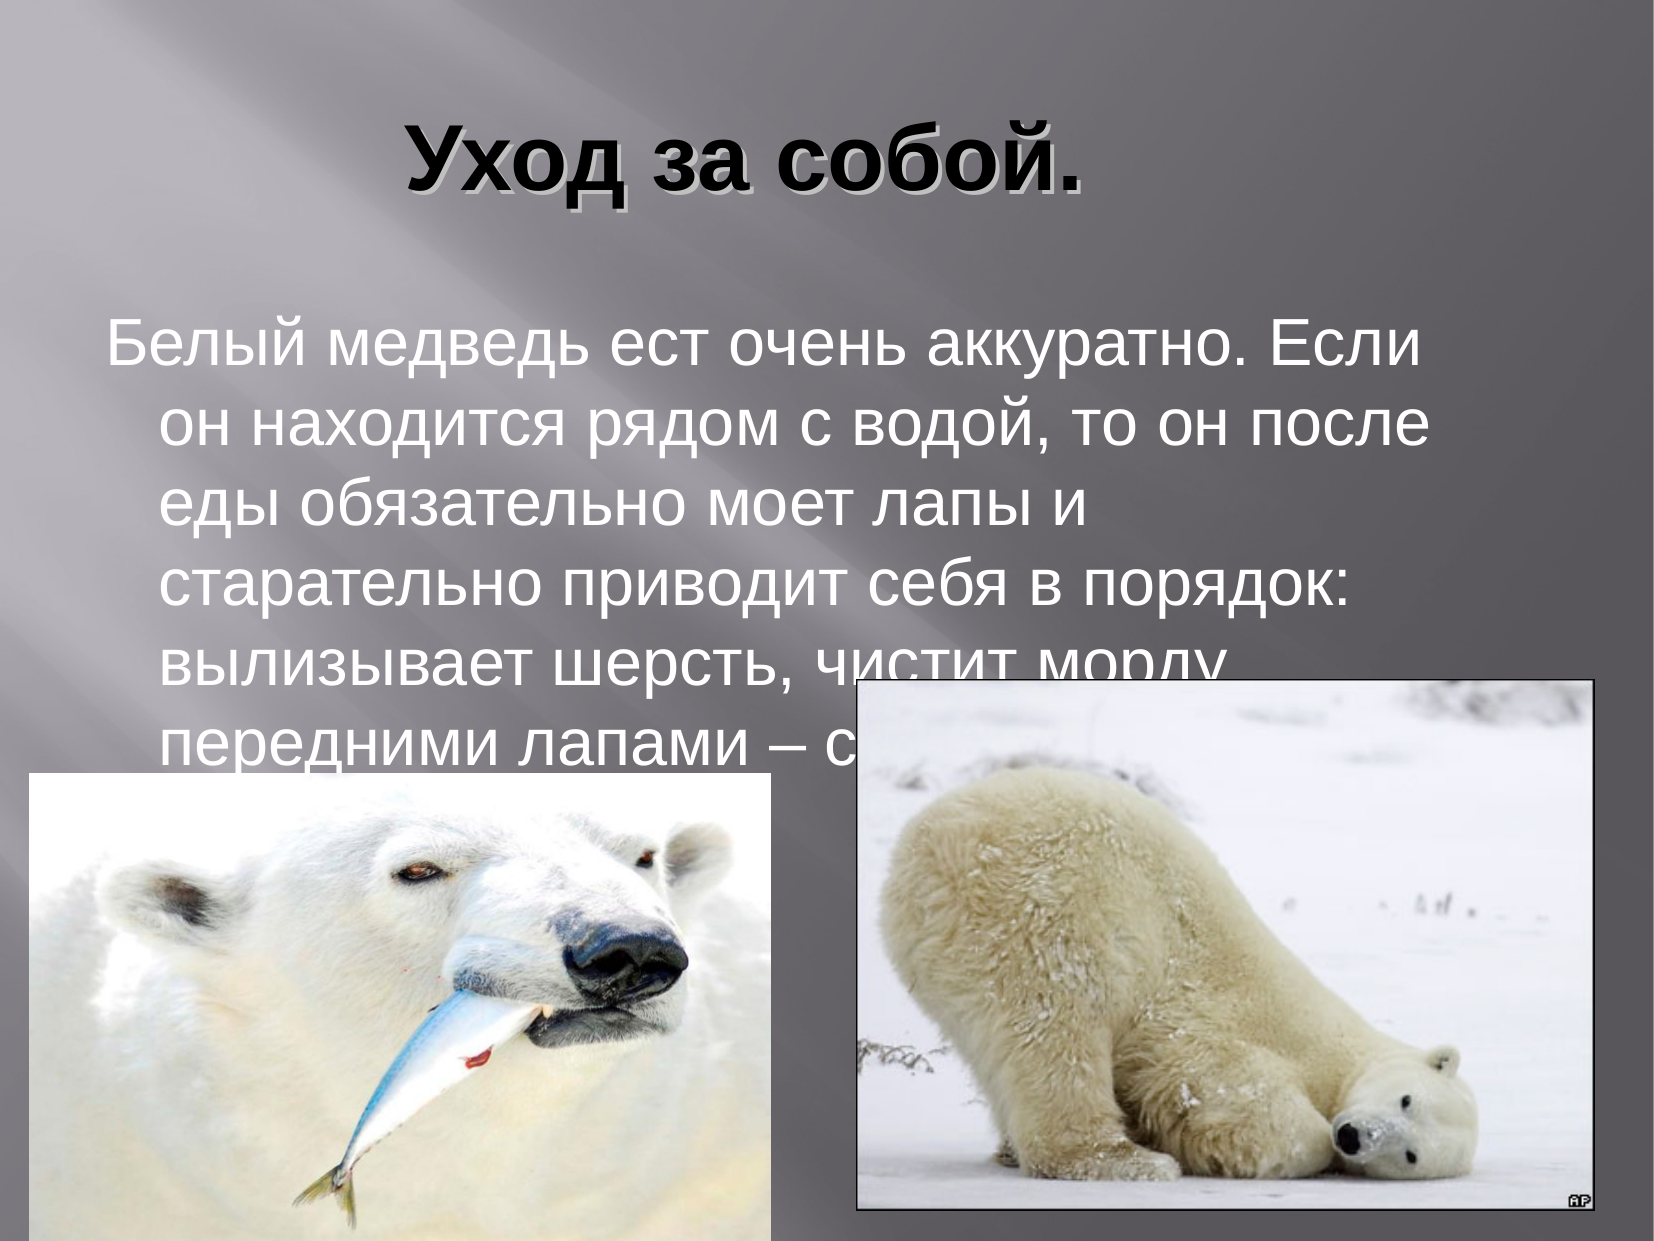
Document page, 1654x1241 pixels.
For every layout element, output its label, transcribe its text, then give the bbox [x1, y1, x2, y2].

title Уход за собой. [0, 49, 1489, 257]
picture [856, 679, 1595, 1211]
list Белый медведь ест очень аккуратно. Если он находится рядом с водой, то он после еды обязательно моет лапы и старательно приводит себя в порядок: вылизывает шерсть, чистит морду передними лапами – совсем как кошка. [0, 290, 1489, 1109]
picture [29, 773, 771, 1241]
